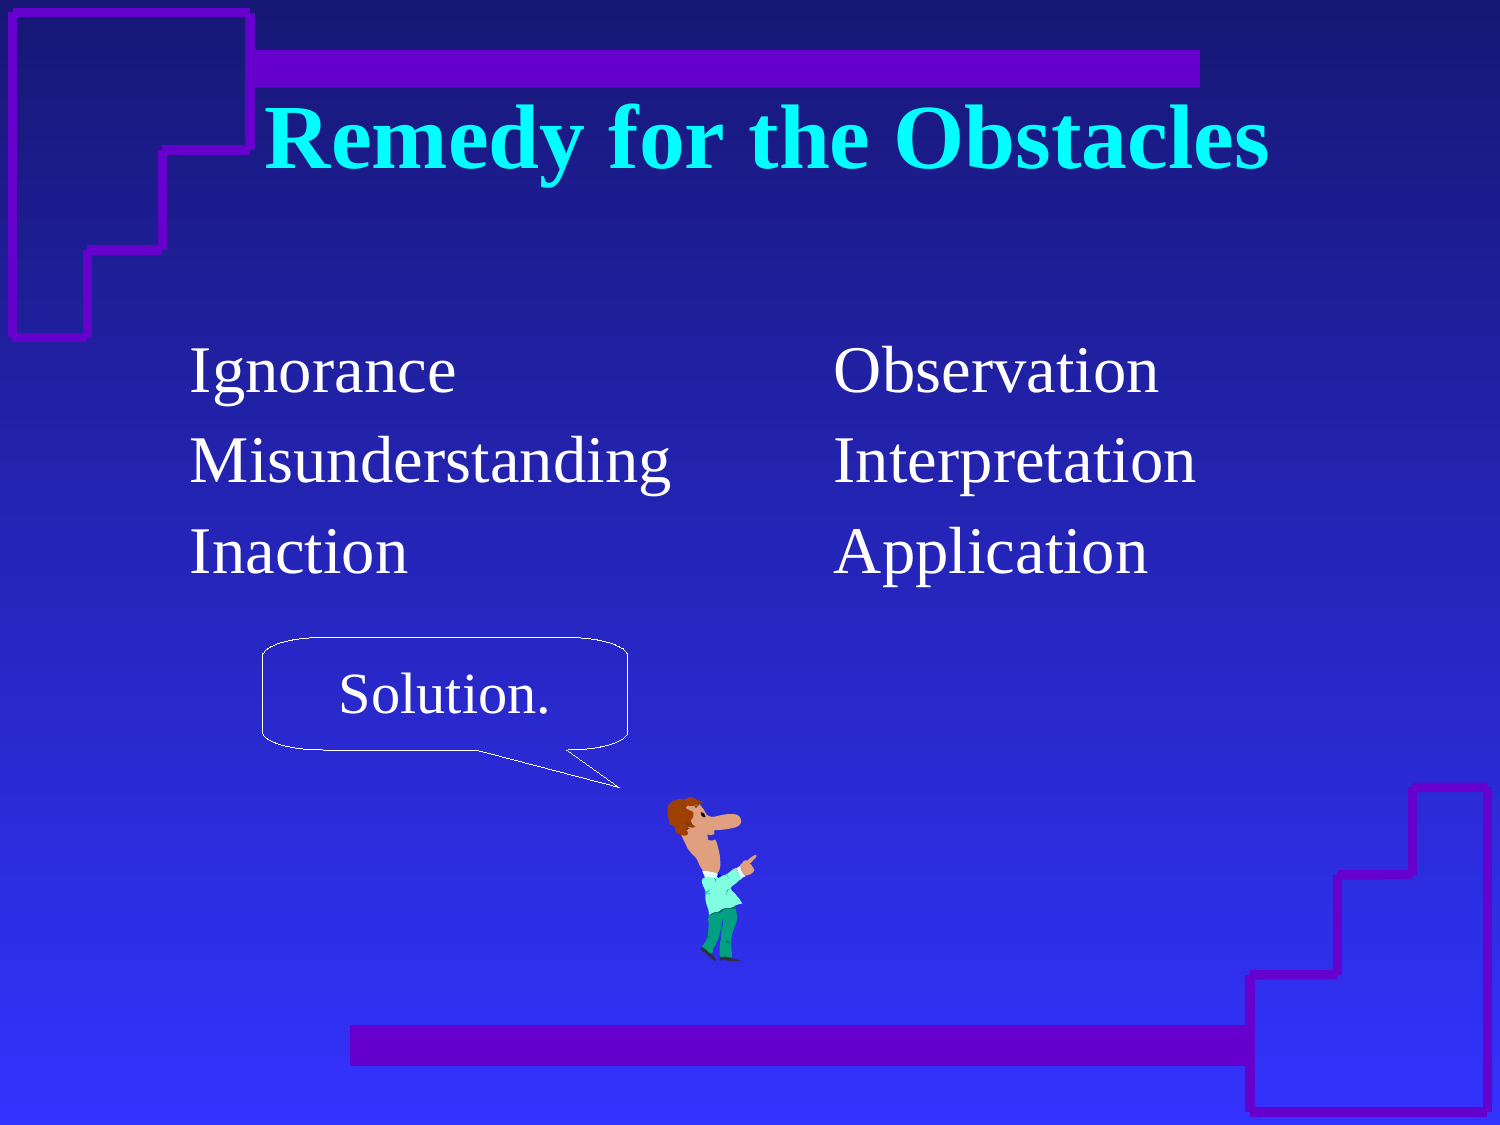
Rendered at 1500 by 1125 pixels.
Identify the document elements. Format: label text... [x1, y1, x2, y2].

text_box [667, 797, 757, 915]
list Ignorance Misunderstanding Inaction [174, 324, 801, 1001]
title Remedy for the Obstacles [249, 74, 1450, 201]
text_box [719, 957, 740, 962]
text_box Solution. [262, 637, 628, 788]
text_box [701, 948, 717, 962]
list Observation Interpretation Application [818, 324, 1450, 963]
